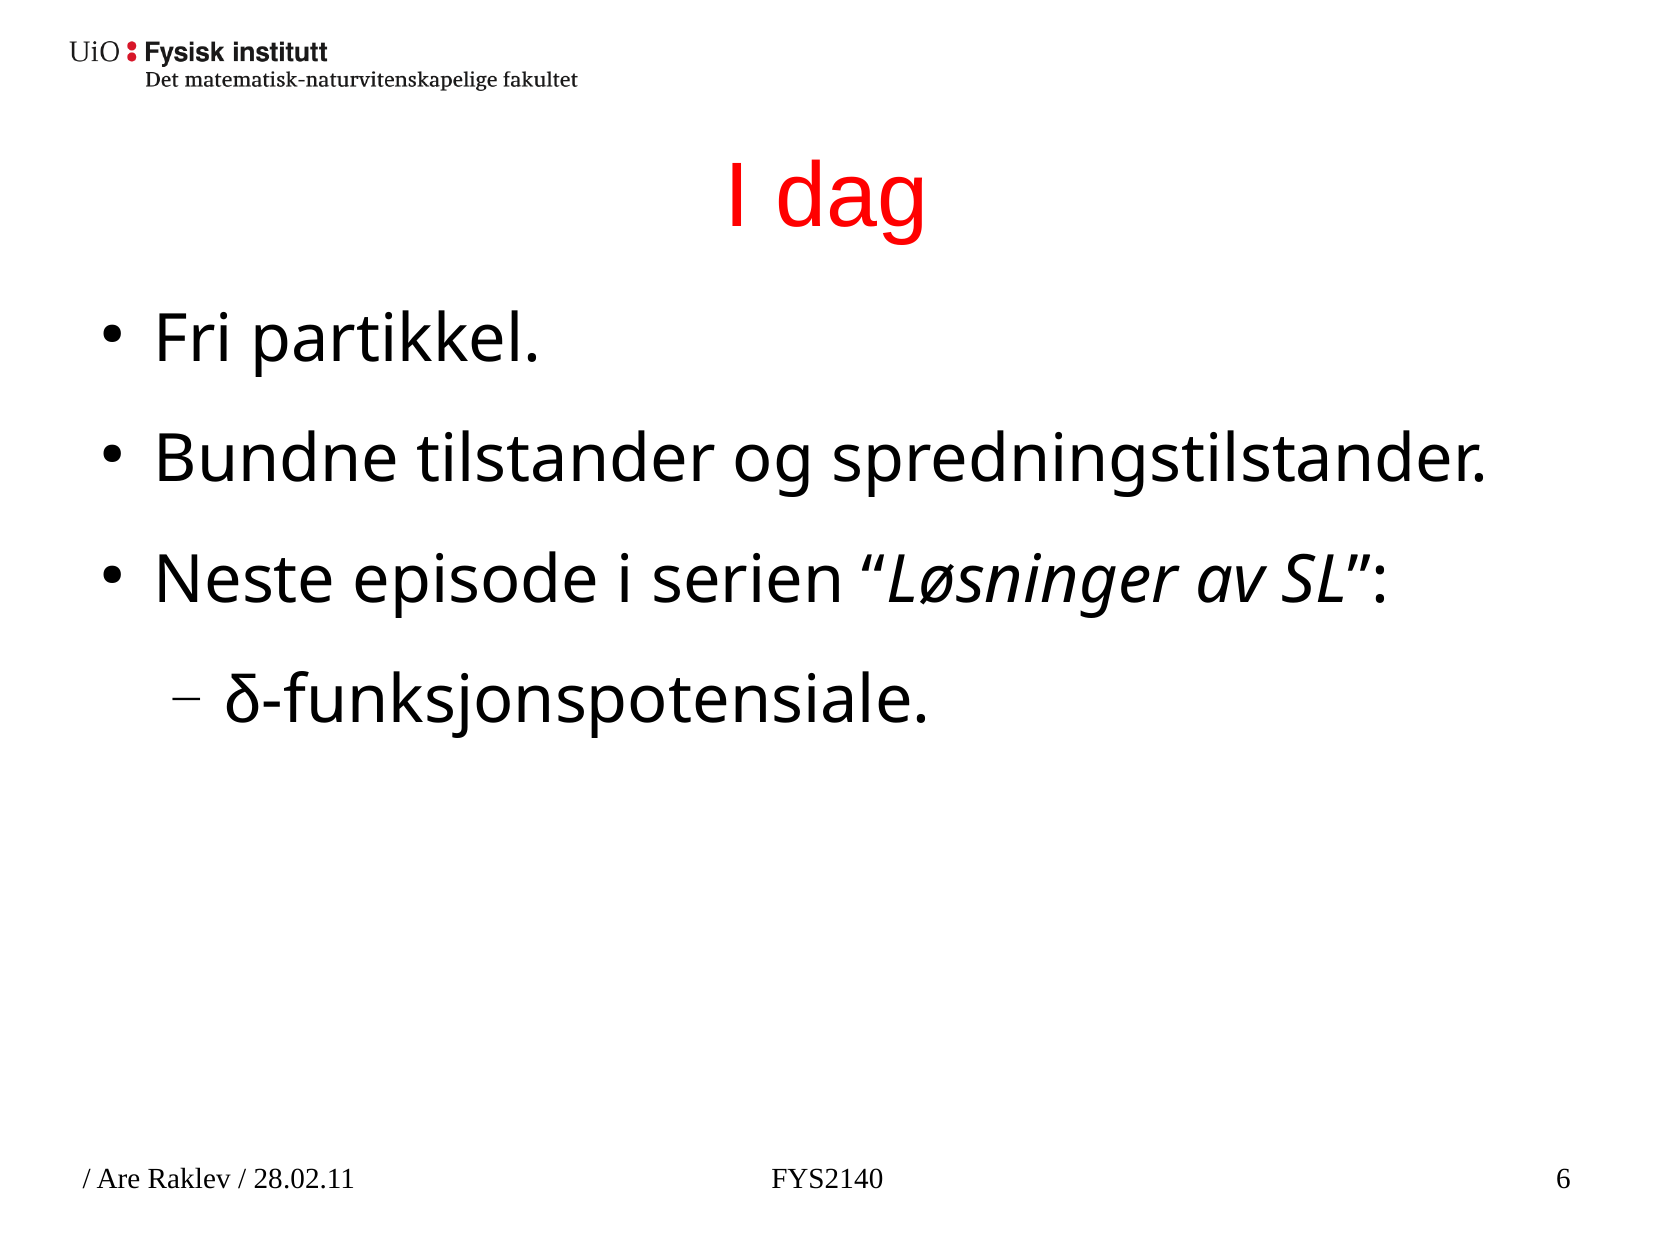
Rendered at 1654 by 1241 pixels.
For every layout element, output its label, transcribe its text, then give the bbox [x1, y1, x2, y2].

picture [68, 37, 581, 93]
title I dag [82, 90, 1571, 290]
list Fri partikkel. Bundne tilstander og spredningstilstander. Neste episode i serien “Løsninger av SL”: δ-funksjonspotensiale. [82, 290, 1571, 1094]
